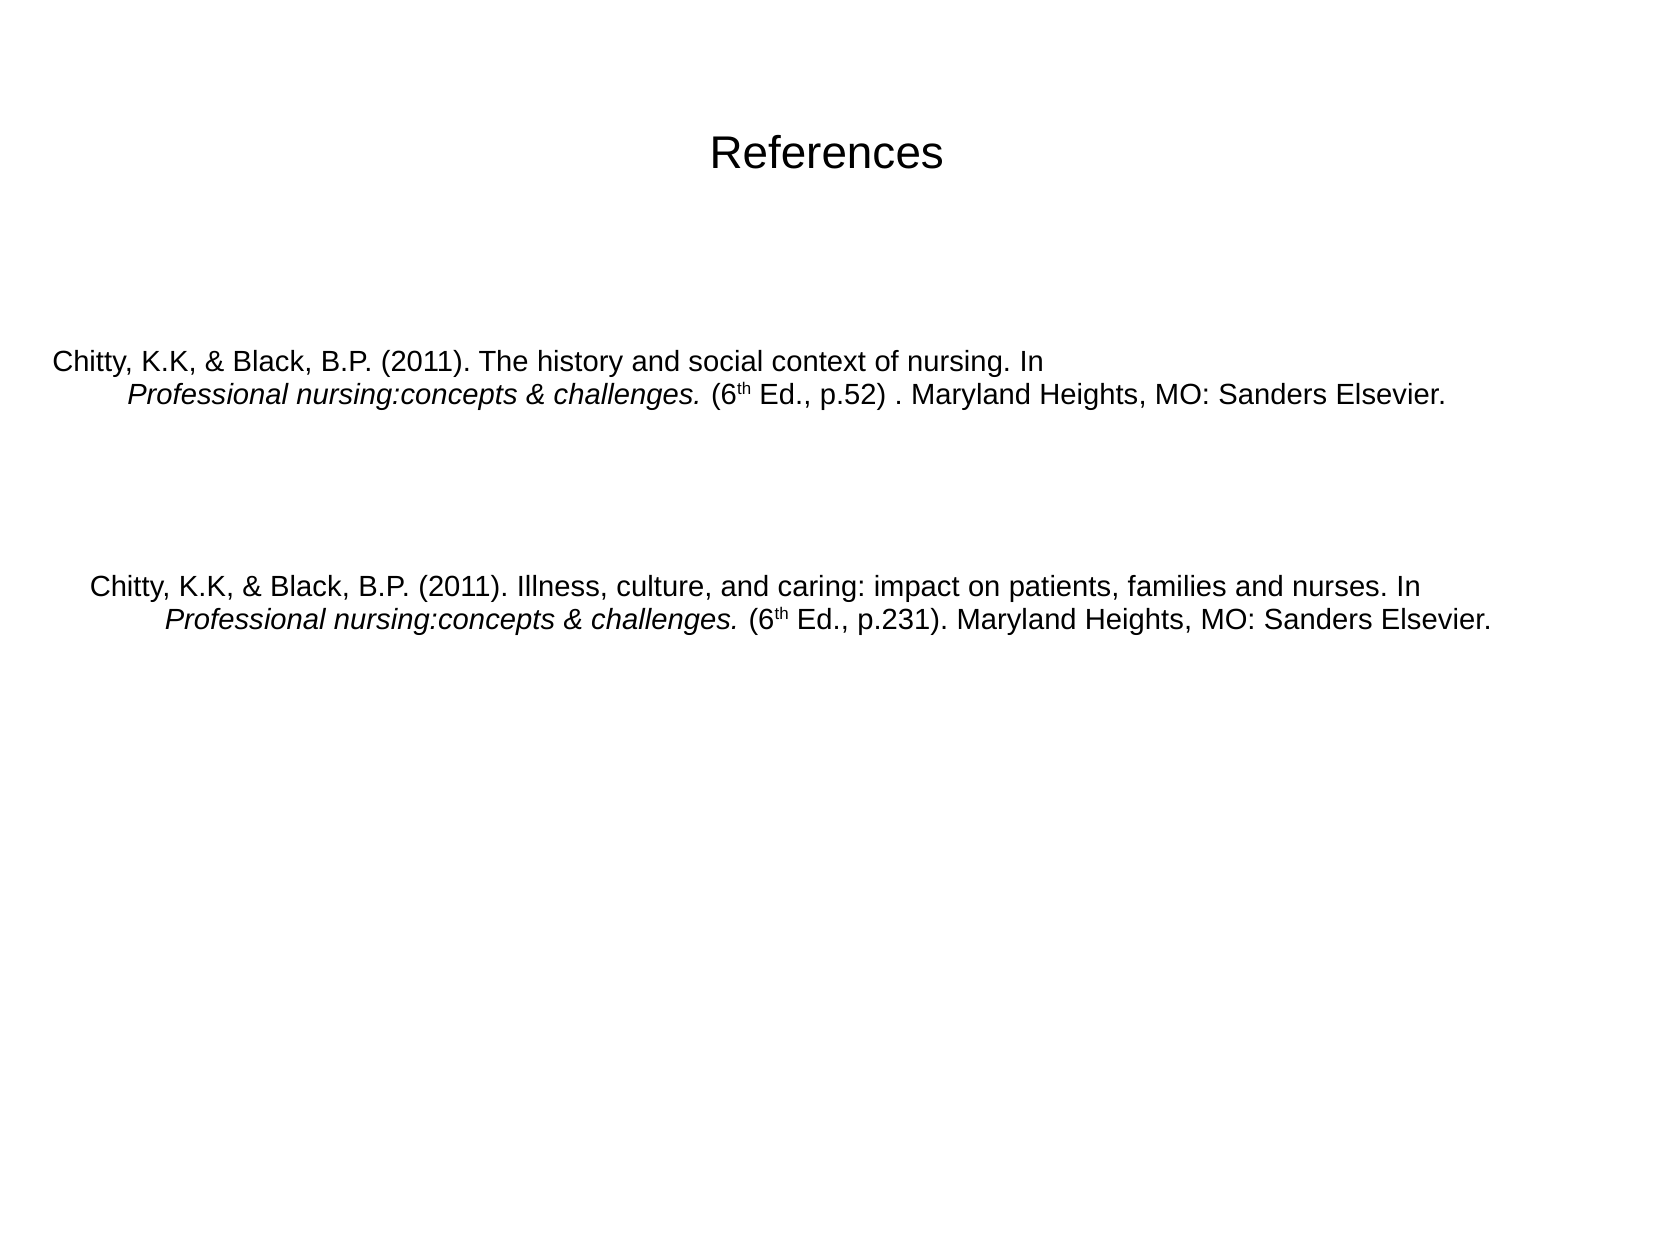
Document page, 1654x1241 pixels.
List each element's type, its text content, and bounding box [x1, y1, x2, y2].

title References [82, 56, 1571, 250]
text_box Chitty, K.K, & Black, B.P. (2011). Illness, culture, and caring: impact on patients, families and nurses. In Professional nursing:concepts & challenges. (6th Ed., p.231). Maryland Heights, MO: Sanders Elsevier. [75, 562, 1507, 645]
text_box Chitty, K.K, & Black, B.P. (2011). The history and social context of nursing. In Professional nursing:concepts & challenges. (6th Ed., p.52) . Maryland Heights, MO: Sanders Elsevier. [37, 337, 1462, 420]
